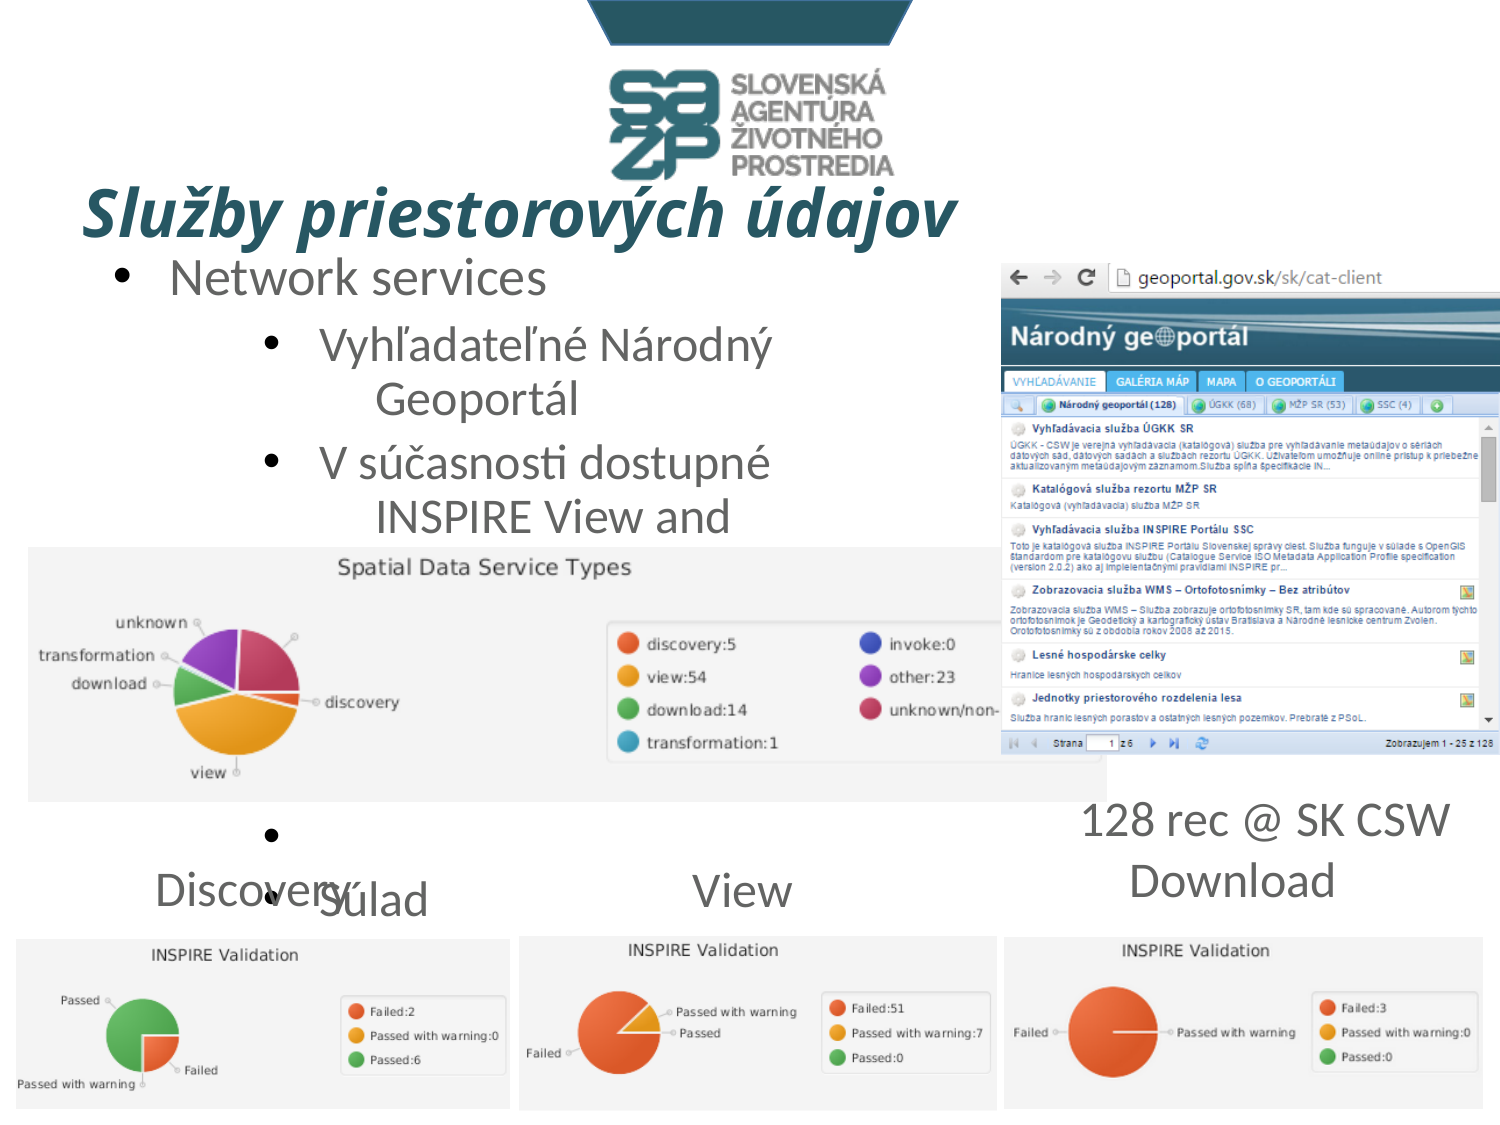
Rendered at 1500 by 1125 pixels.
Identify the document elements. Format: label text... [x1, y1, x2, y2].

picture [28, 263, 1500, 802]
text_box [588, 0, 912, 44]
text_box 128 rec @ SK CSW [1064, 785, 1497, 852]
picture [519, 936, 997, 1113]
picture [16, 939, 510, 1109]
title Služby priestorových údajov [67, 172, 1500, 255]
text_box View [677, 857, 915, 924]
picture [588, 44, 922, 172]
picture [1004, 938, 1483, 1109]
text_box Download [1114, 846, 1383, 913]
text_box Discovery [140, 855, 378, 922]
text_box Network services Vyhľadateľné Národný Geoportál V súčasnosti dostupné INSPIRE View and Download služby Súlad [97, 241, 915, 390]
